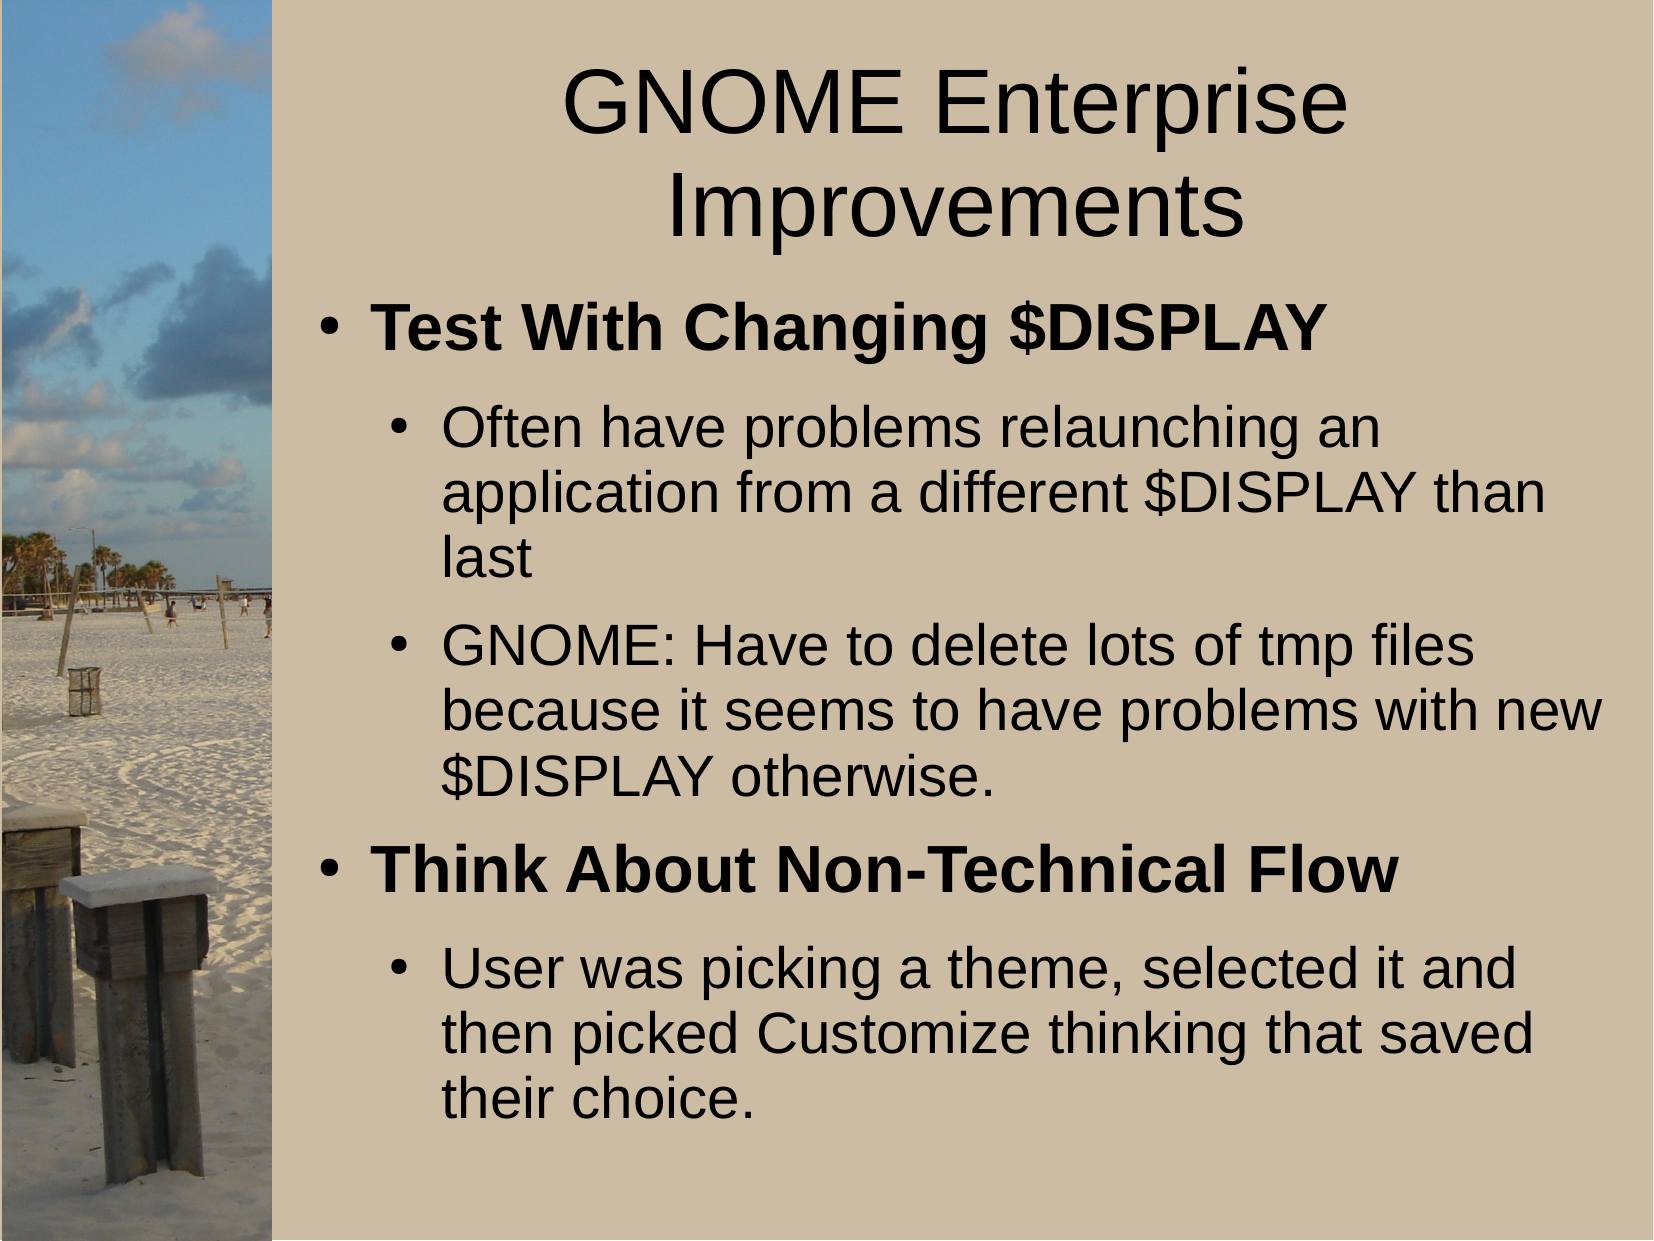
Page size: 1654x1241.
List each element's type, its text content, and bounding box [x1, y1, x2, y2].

picture [2, 0, 272, 1241]
list Test With Changing $DISPLAY Often have problems relaunching an application from a different $DISPLAY than last GNOME: Have to delete lots of tmp files because it seems to have problems with new $DISPLAY otherwise. Think About Non-Technical Flow User was picking a theme, selected it and then picked Customize thinking that saved their choice. [300, 290, 1613, 1131]
title GNOME Enterprise Improvements [300, 49, 1613, 257]
